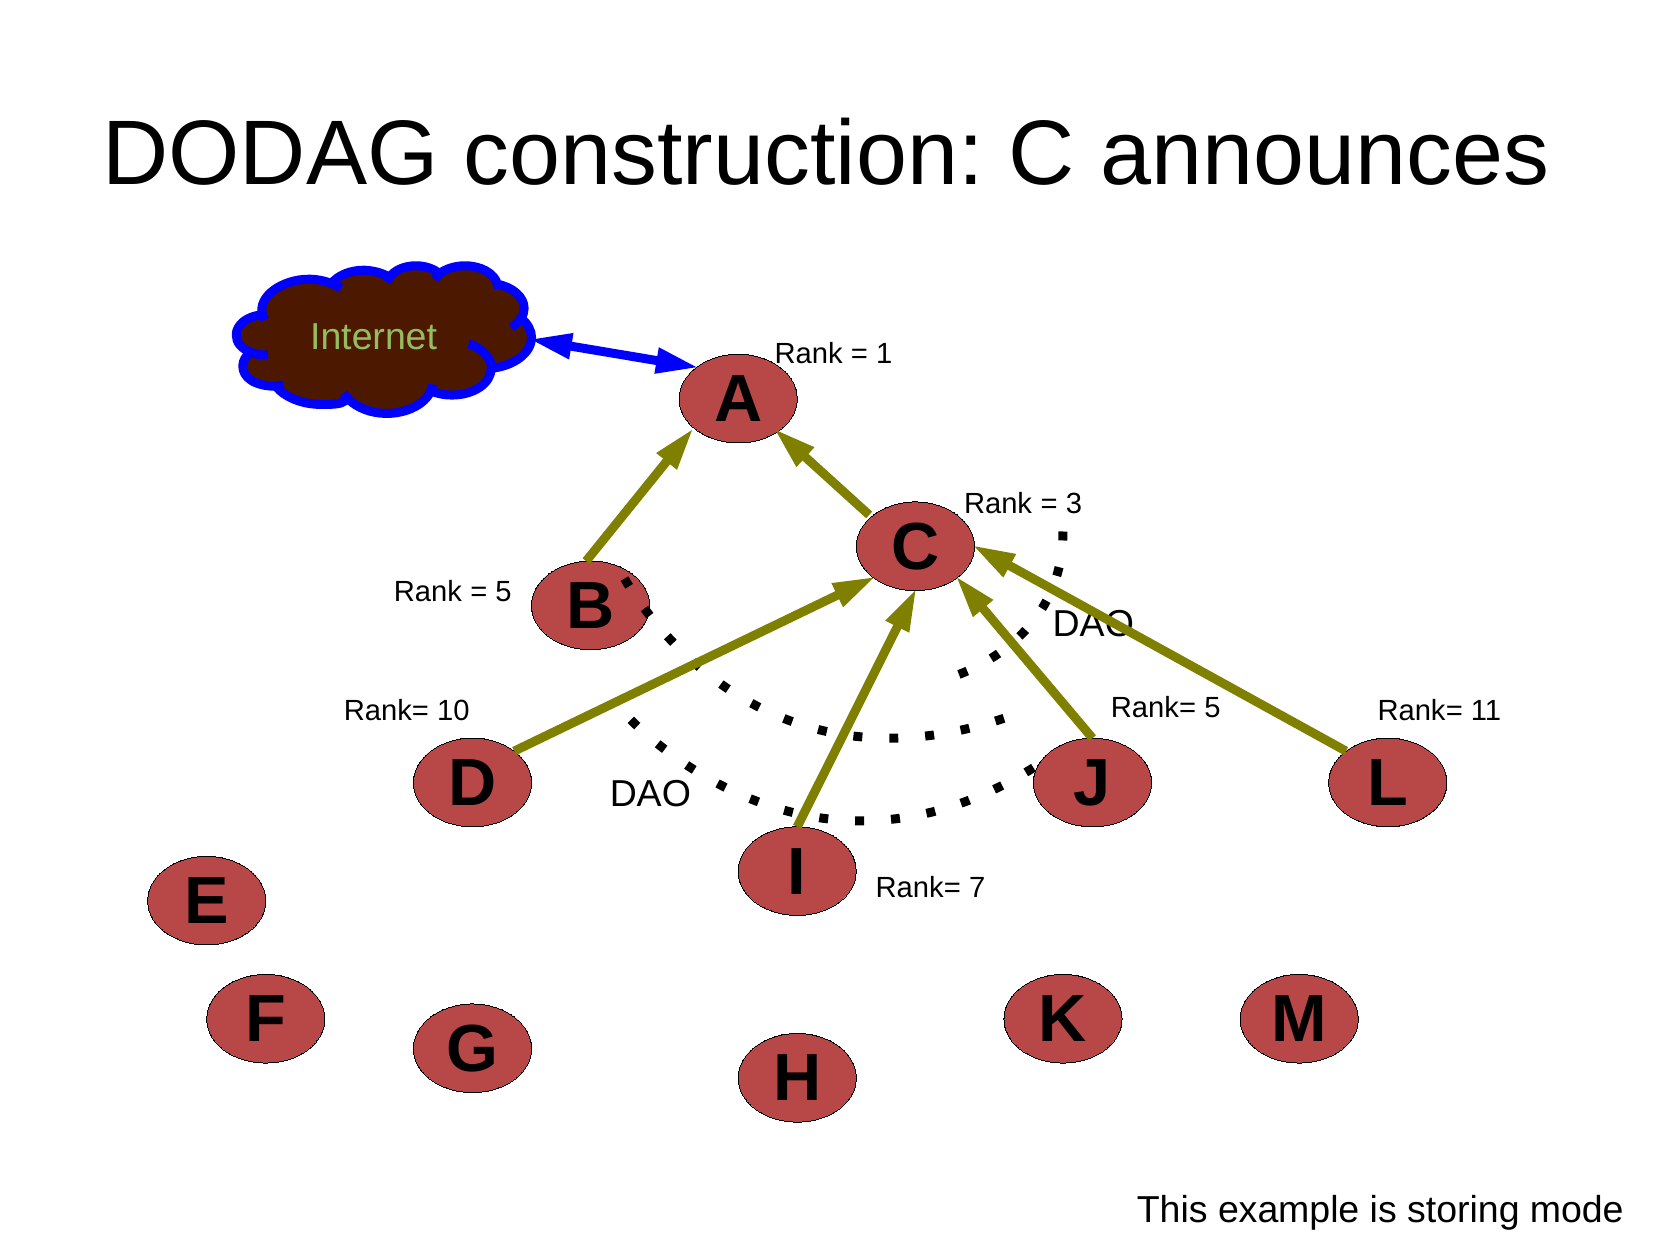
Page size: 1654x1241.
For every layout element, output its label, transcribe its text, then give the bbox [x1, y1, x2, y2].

text_box J [1033, 738, 1152, 827]
title DODAG construction: C announces [82, 49, 1571, 257]
text_box L [1328, 739, 1447, 827]
text_box C [856, 501, 975, 591]
text_box Rank= 11 [1358, 681, 1524, 739]
text_box A [679, 354, 798, 443]
text_box DAO [1065, 590, 1154, 639]
text_box Rank = 5 [374, 563, 532, 621]
text_box Internet [236, 265, 532, 414]
text_box G [413, 1003, 532, 1093]
text_box Rank = 3 [944, 474, 1102, 532]
text_box DAO [590, 760, 711, 827]
text_box I [738, 826, 856, 916]
text_box K [1003, 974, 1123, 1064]
text_box E [147, 856, 266, 945]
text_box Rank= 10 [324, 681, 490, 739]
text_box Rank= 7 [856, 858, 1005, 916]
text_box Rank= 5 [1091, 679, 1241, 736]
text_box B [532, 561, 650, 650]
text_box M [1240, 974, 1359, 1064]
text_box This example is storing mode [1122, 1181, 1639, 1238]
text_box D [413, 739, 532, 827]
text_box DAO [1033, 590, 1154, 657]
text_box H [738, 1033, 857, 1123]
text_box F [206, 974, 325, 1064]
text_box Rank = 1 [755, 324, 913, 382]
